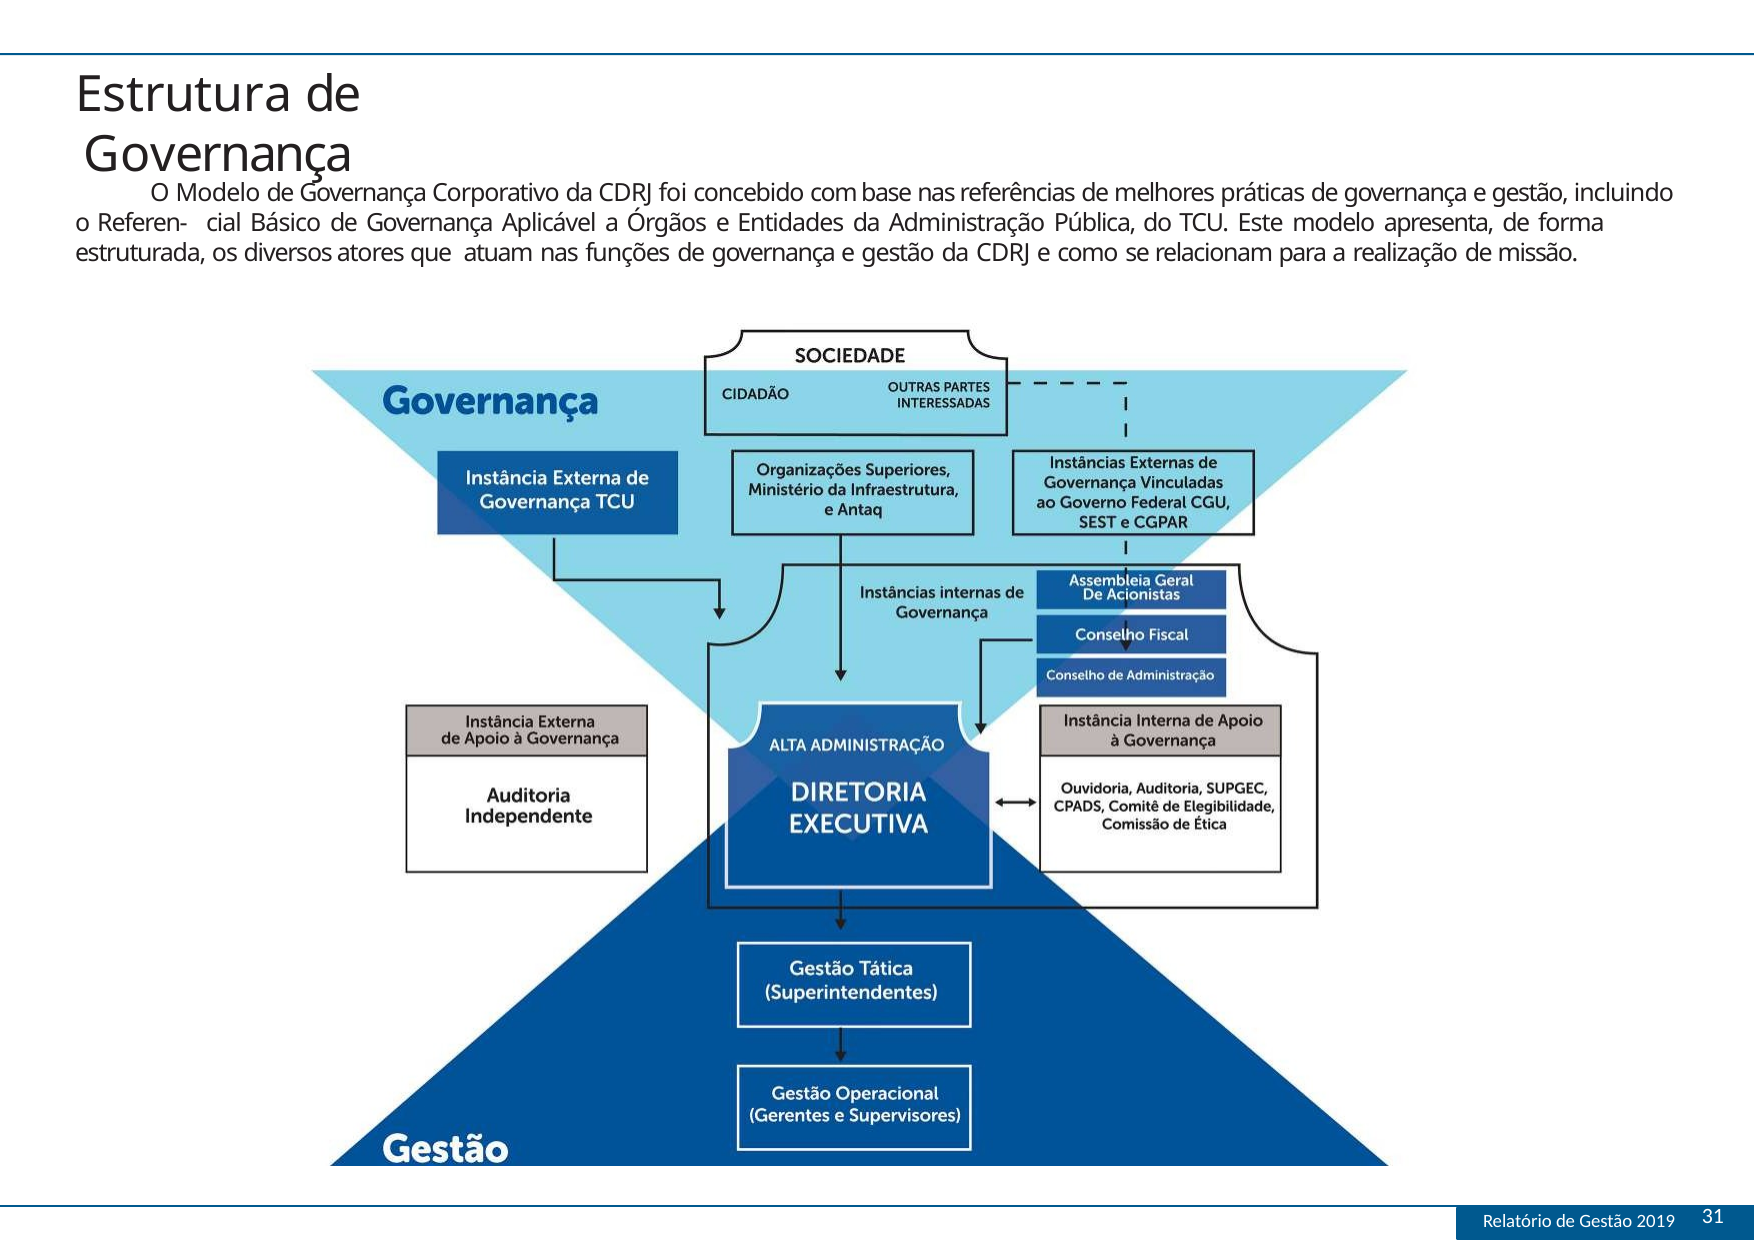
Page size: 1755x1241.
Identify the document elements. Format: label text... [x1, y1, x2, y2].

text_box O Modelo de Governança Corporativo da CDRJ foi concebido com base nas referências de melhores práticas de governança e gestão, incluindo o Referen- cial Básico de Governança Aplicável a Órgãos e Entidades da Administração Pública, do TCU. Este modelo apresenta, de forma estruturada, os diversos atores que atuam nas funções de governança e gestão da CDRJ e como se relacionam para a realização de missão. [72, 174, 1674, 269]
title Estrutura de Governança [72, 59, 583, 124]
picture [305, 323, 1418, 1166]
text_box 31 [1699, 1200, 1727, 1205]
text_box 31 [1699, 1207, 1727, 1231]
text_box Relatório de Gestão 2019 [1481, 1207, 1682, 1234]
text_box [1458, 1209, 1754, 1238]
